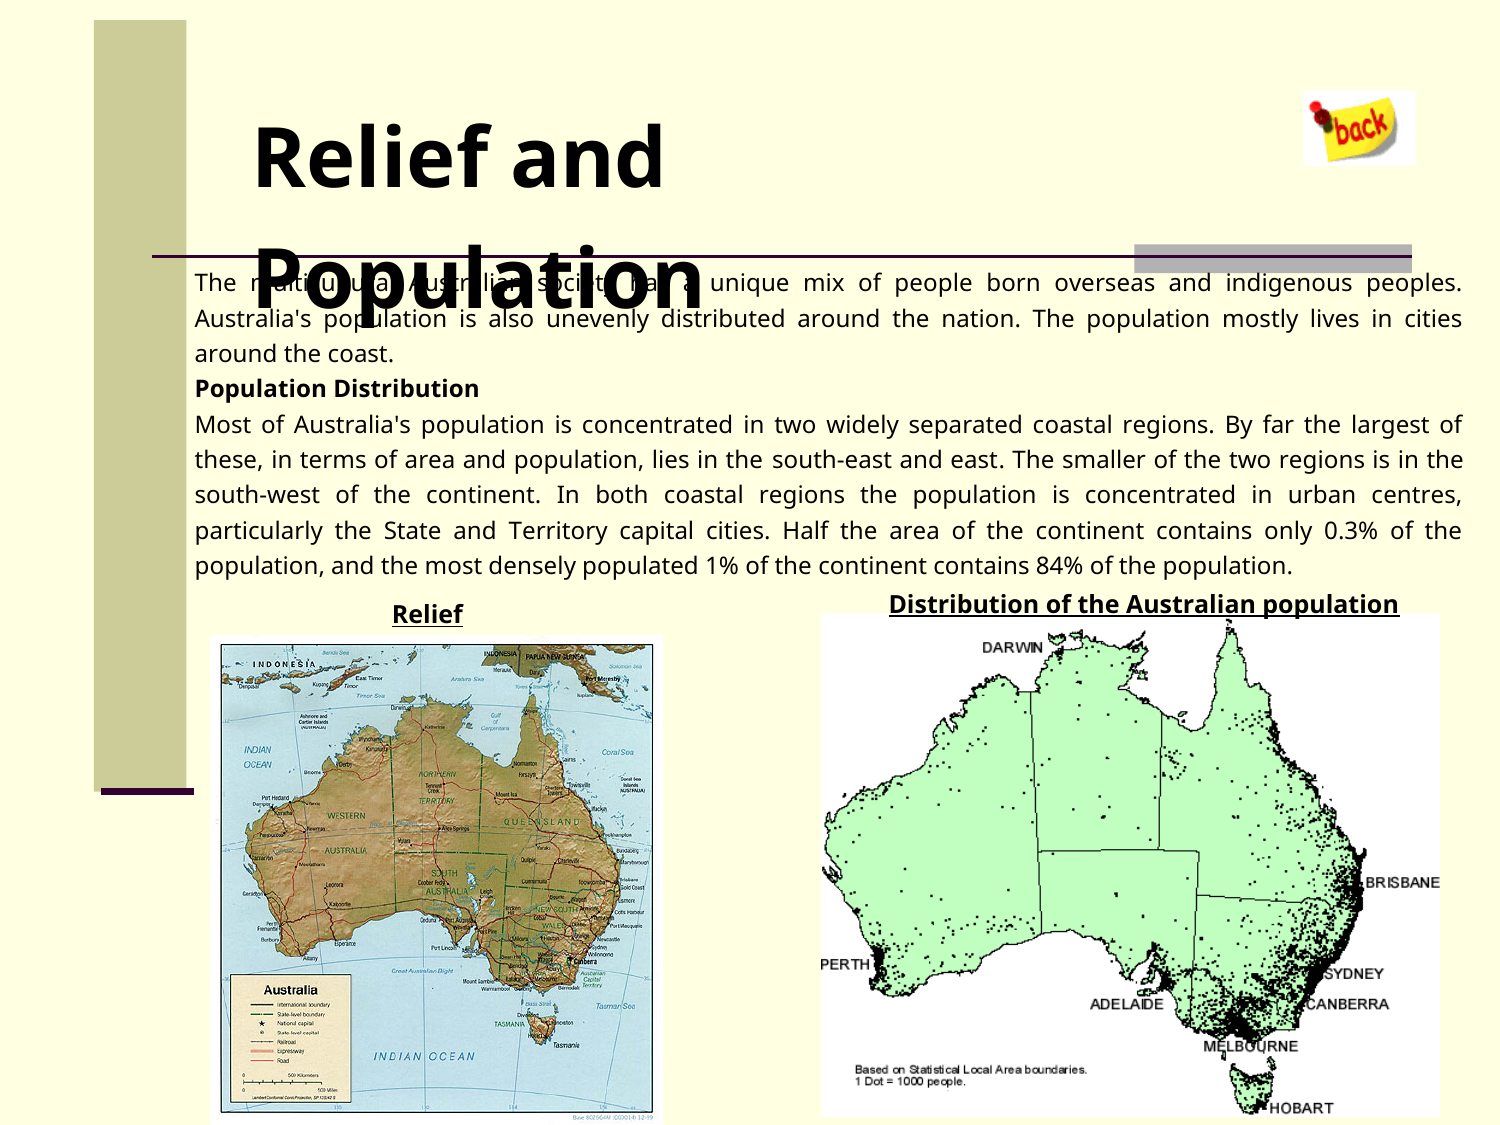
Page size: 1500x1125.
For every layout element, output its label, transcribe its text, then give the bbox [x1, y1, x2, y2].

text_box Relief and Population [251, 90, 1124, 208]
text_box The multicultural Australian society has a unique mix of people born overseas and indigenous peoples. Australia's population is also unevenly distributed around the nation. The population mostly lives in cities around the coast. Population Distribution Most of Australia's population is concentrated in two widely separated coastal regions. By far the largest of these, in terms of area and population, lies in the south-east and east. The smaller of the two regions is in the south-west of the continent. In both coastal regions the population is concentrated in urban centres, particularly the State and Territory capital cities. Half the area of the continent contains only 0.3% of the population, and the most densely populated 1% of the continent contains 84% of the population. [194, 263, 1465, 589]
text_box Distribution of the Australian population [888, 584, 1449, 627]
picture [210, 635, 663, 1125]
picture [821, 613, 1440, 1117]
text_box Relief [391, 594, 474, 630]
picture [1303, 90, 1416, 166]
